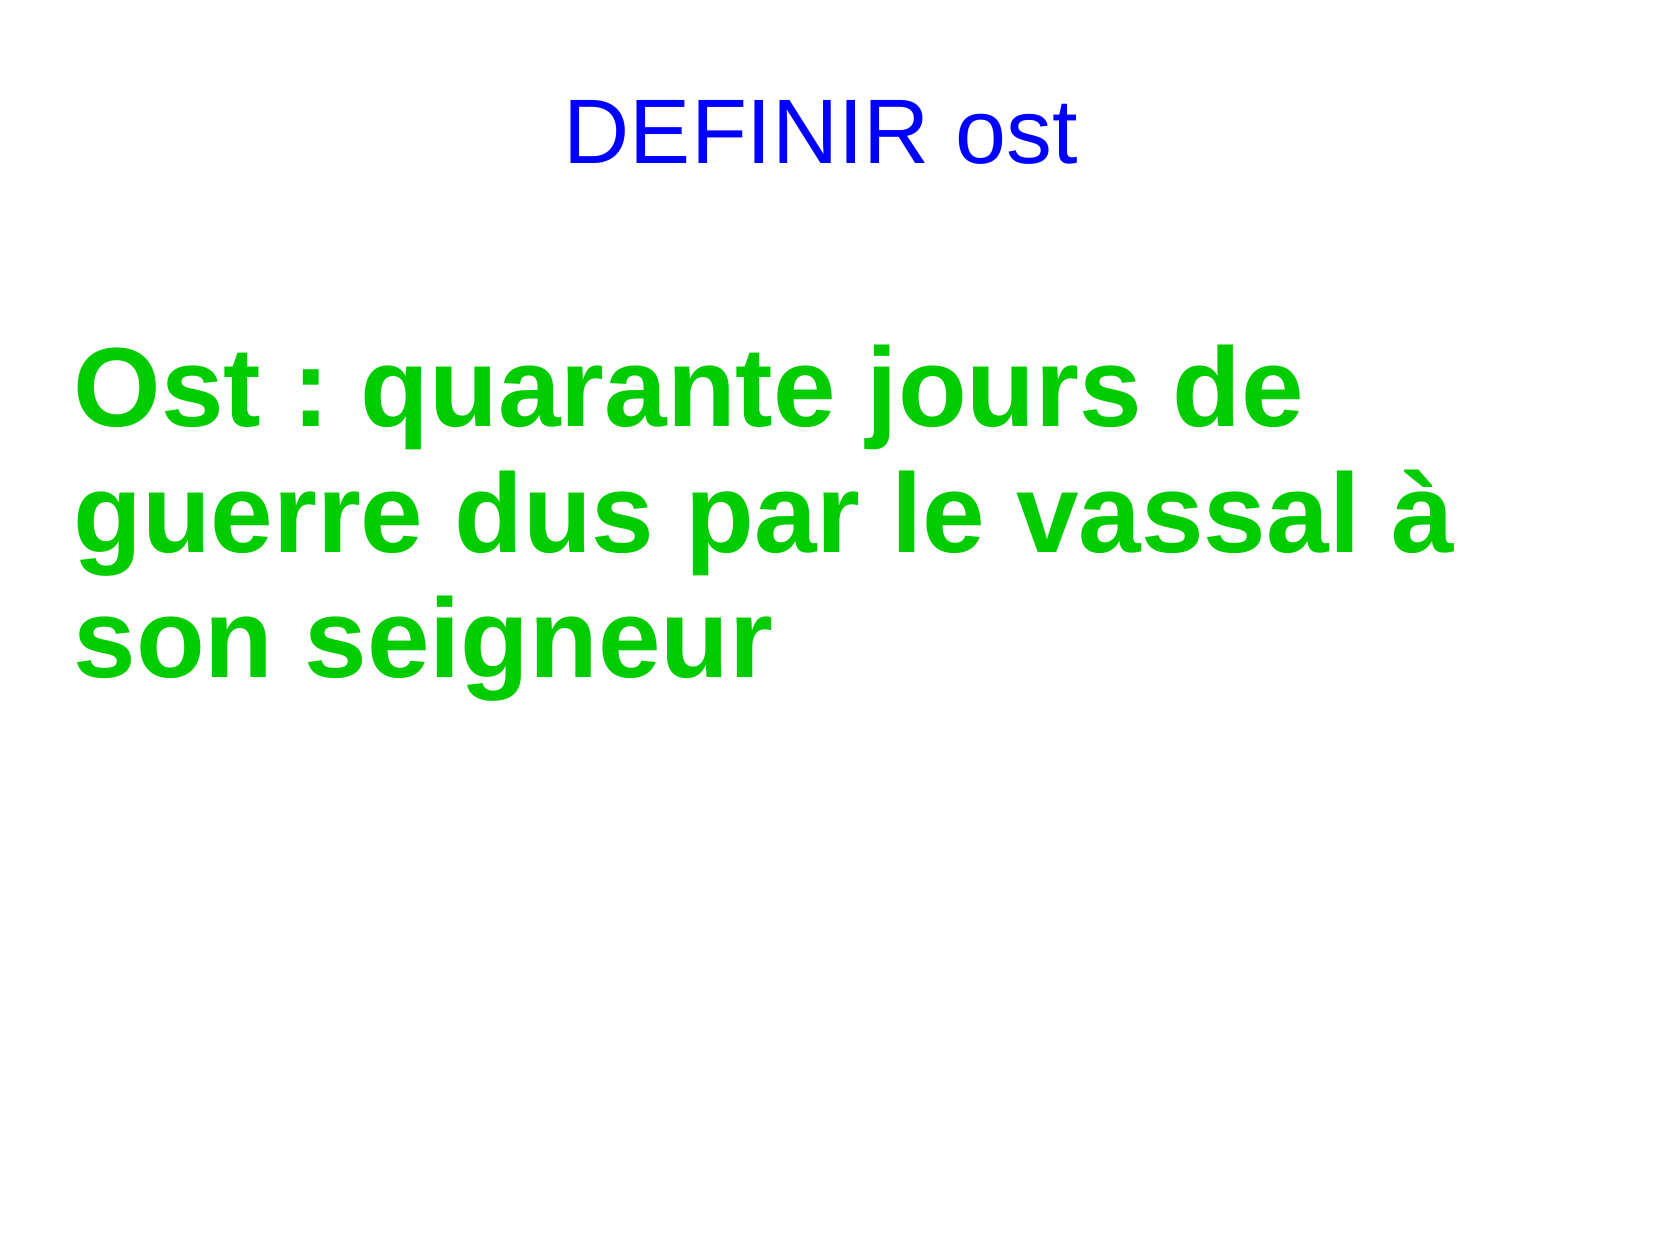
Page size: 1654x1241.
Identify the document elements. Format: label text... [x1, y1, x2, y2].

title DEFINIR ost [77, 80, 1565, 184]
text_box Ost : quarante jours de guerre dus par le vassal à son seigneur [59, 317, 1595, 709]
